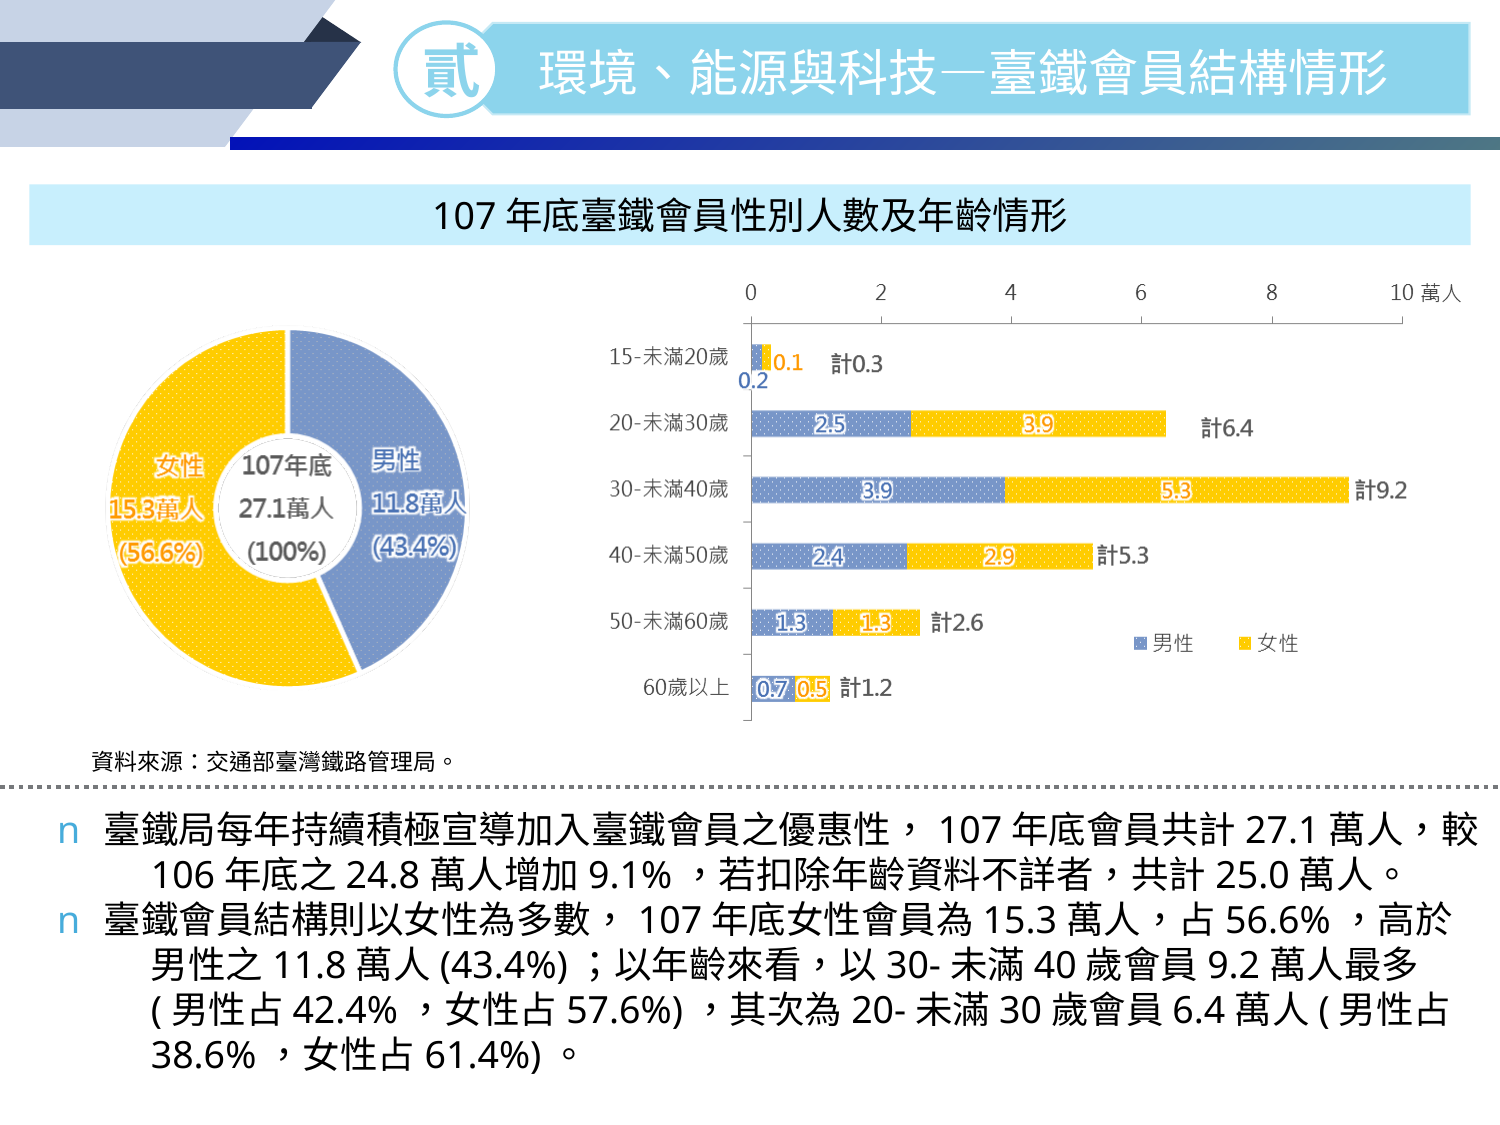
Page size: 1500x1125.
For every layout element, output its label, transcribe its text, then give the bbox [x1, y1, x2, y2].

text_box 臺鐵局每年持續積極宣導加入臺鐵會員之優惠性，107年底會員共計27.1萬人，較106年底之24.8萬人增加9.1%，若扣除年齡資料不詳者，共計25.0萬人。 臺鐵會員結構則以女性為多數，107年底女性會員為15.3萬人，占56.6%，高於男性之11.8萬人(43.4%)；以年齡來看，以30-未滿40歲會員9.2萬人最多(男性占42.4%，女性占57.6%)，其次為20-未滿30歲會員6.4萬人(男性占38.6%，女性占61.4%)。 [41, 798, 1495, 1042]
text_box [486, 21, 1471, 116]
text_box 資料來源：交通部臺灣鐵路管理局。 [76, 739, 597, 783]
text_box [230, 137, 1500, 149]
text_box 環境、能源與科技—臺鐵會員結構情形 [497, 25, 1471, 118]
text_box 貳 [408, 26, 486, 113]
picture [588, 266, 1469, 742]
picture [76, 318, 515, 691]
text_box [395, 38, 408, 100]
text_box 107年底臺鐵會員性別人數及年齡情形 [29, 184, 1471, 246]
text_box [427, 22, 466, 26]
